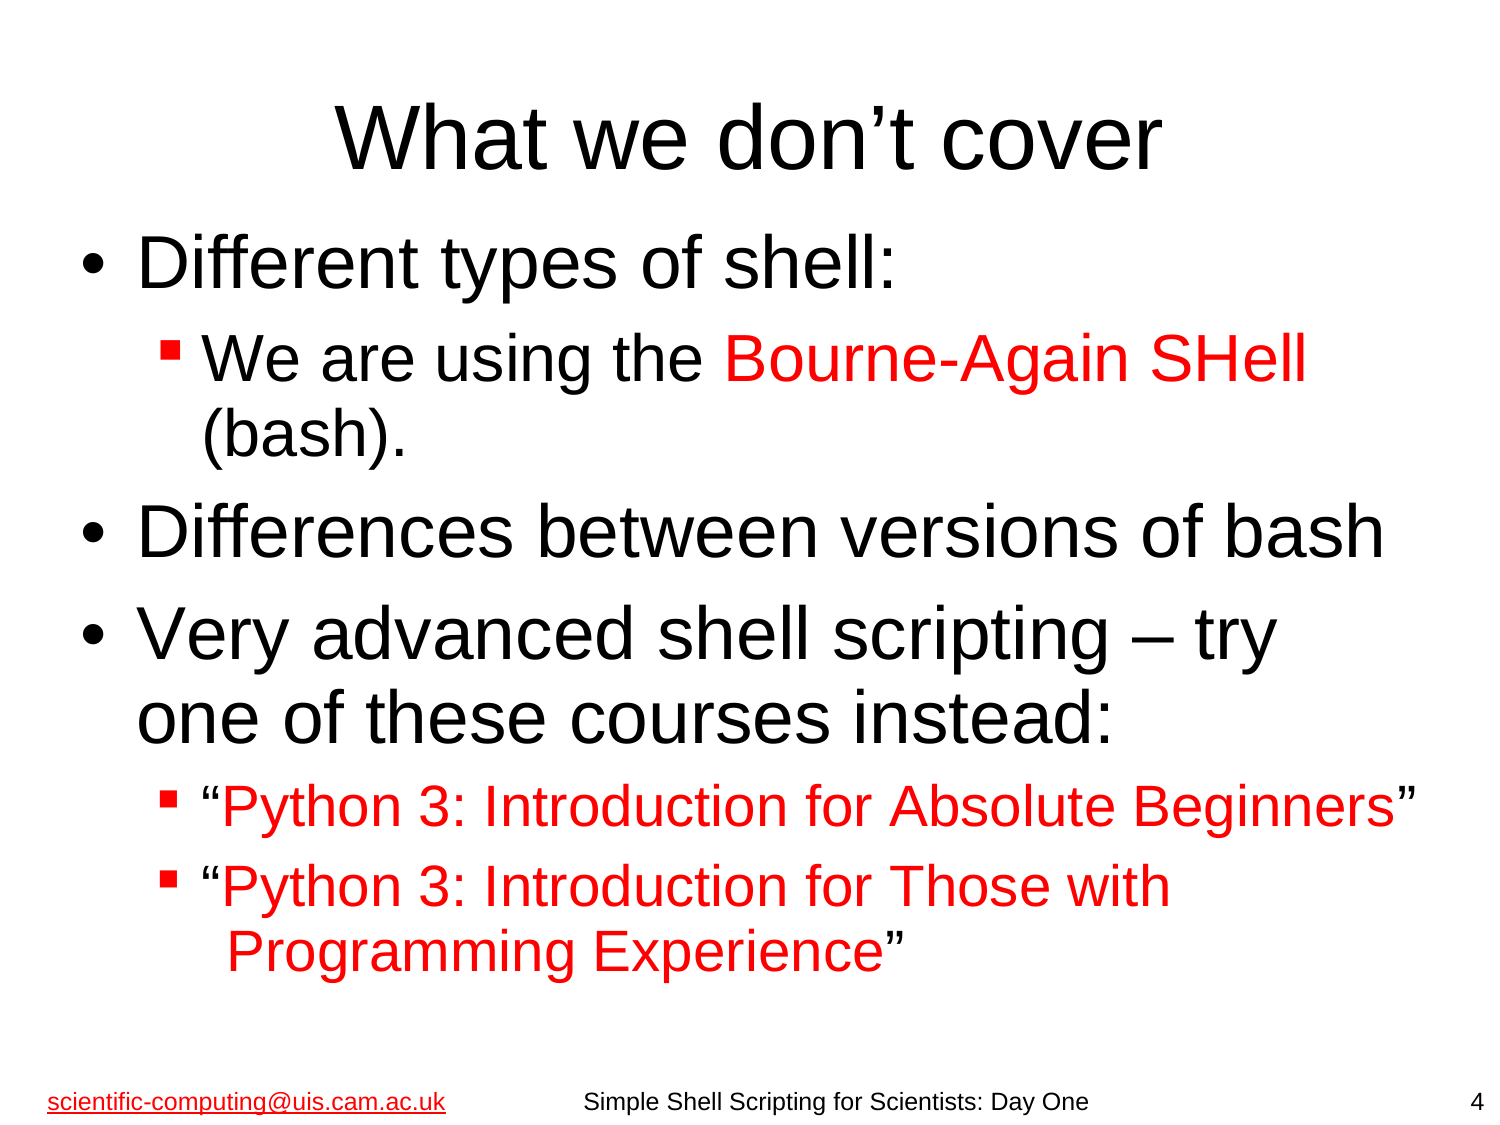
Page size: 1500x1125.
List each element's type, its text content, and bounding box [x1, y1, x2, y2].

title What we don’t cover [112, 74, 1388, 201]
list Different types of shell: We are using the Bourne-Again SHell (bash). Differences between versions of bash Very advanced shell scripting – try one of these courses instead: “Python 3: Introduction for Absolute Beginners” “Python 3: Introduction for Those with Programming Experience” [65, 212, 1435, 1063]
